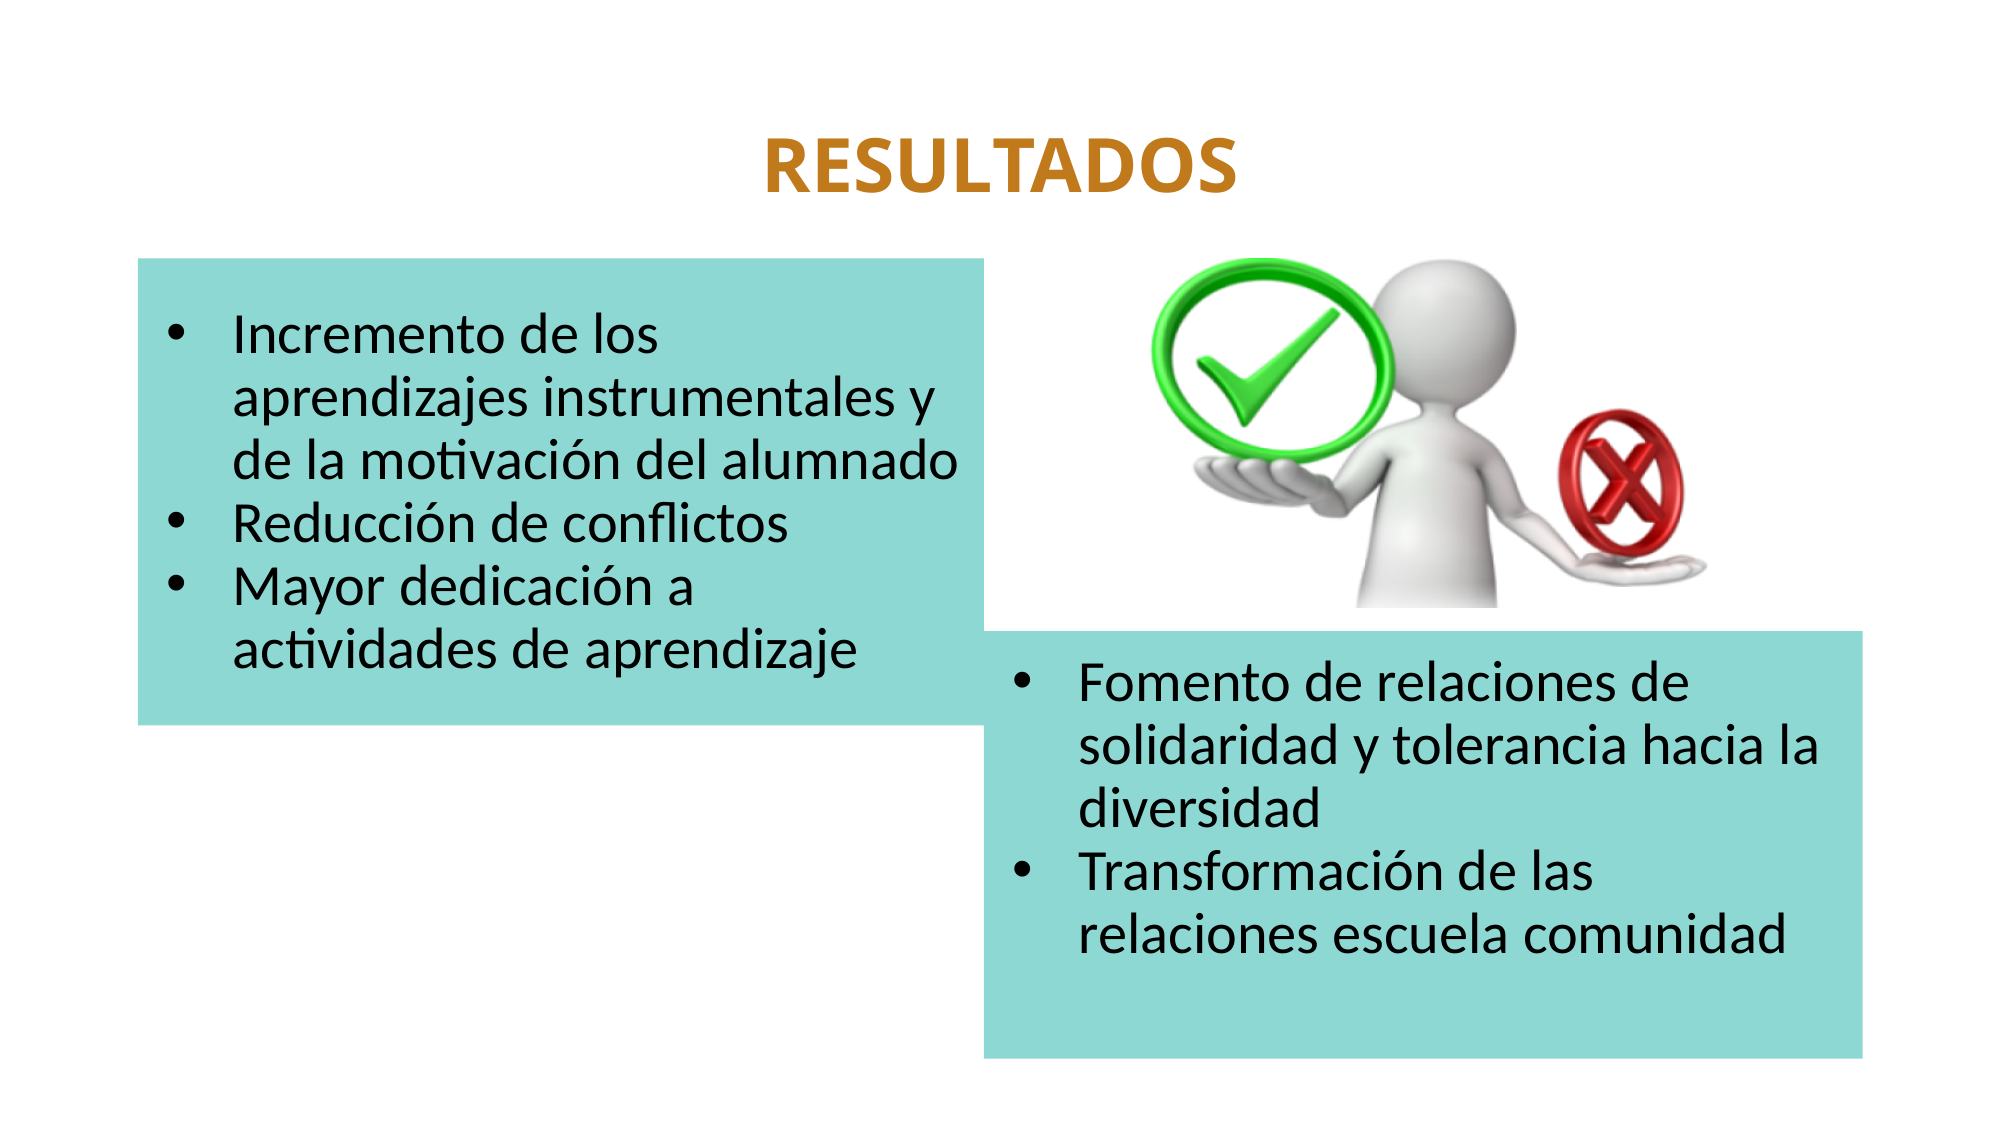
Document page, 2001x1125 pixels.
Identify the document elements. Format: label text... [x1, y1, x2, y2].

picture [1132, 258, 1715, 608]
list Incremento de los aprendizajes instrumentales y de la motivación del alumnado Reducción de conflictos Mayor dedicación a actividades de aprendizaje [137, 258, 984, 726]
list Fomento de relaciones de solidaridad y tolerancia hacia la diversidad Transformación de las relaciones escuela comunidad [983, 631, 1863, 1059]
title RESULTADOS [137, 59, 1863, 278]
